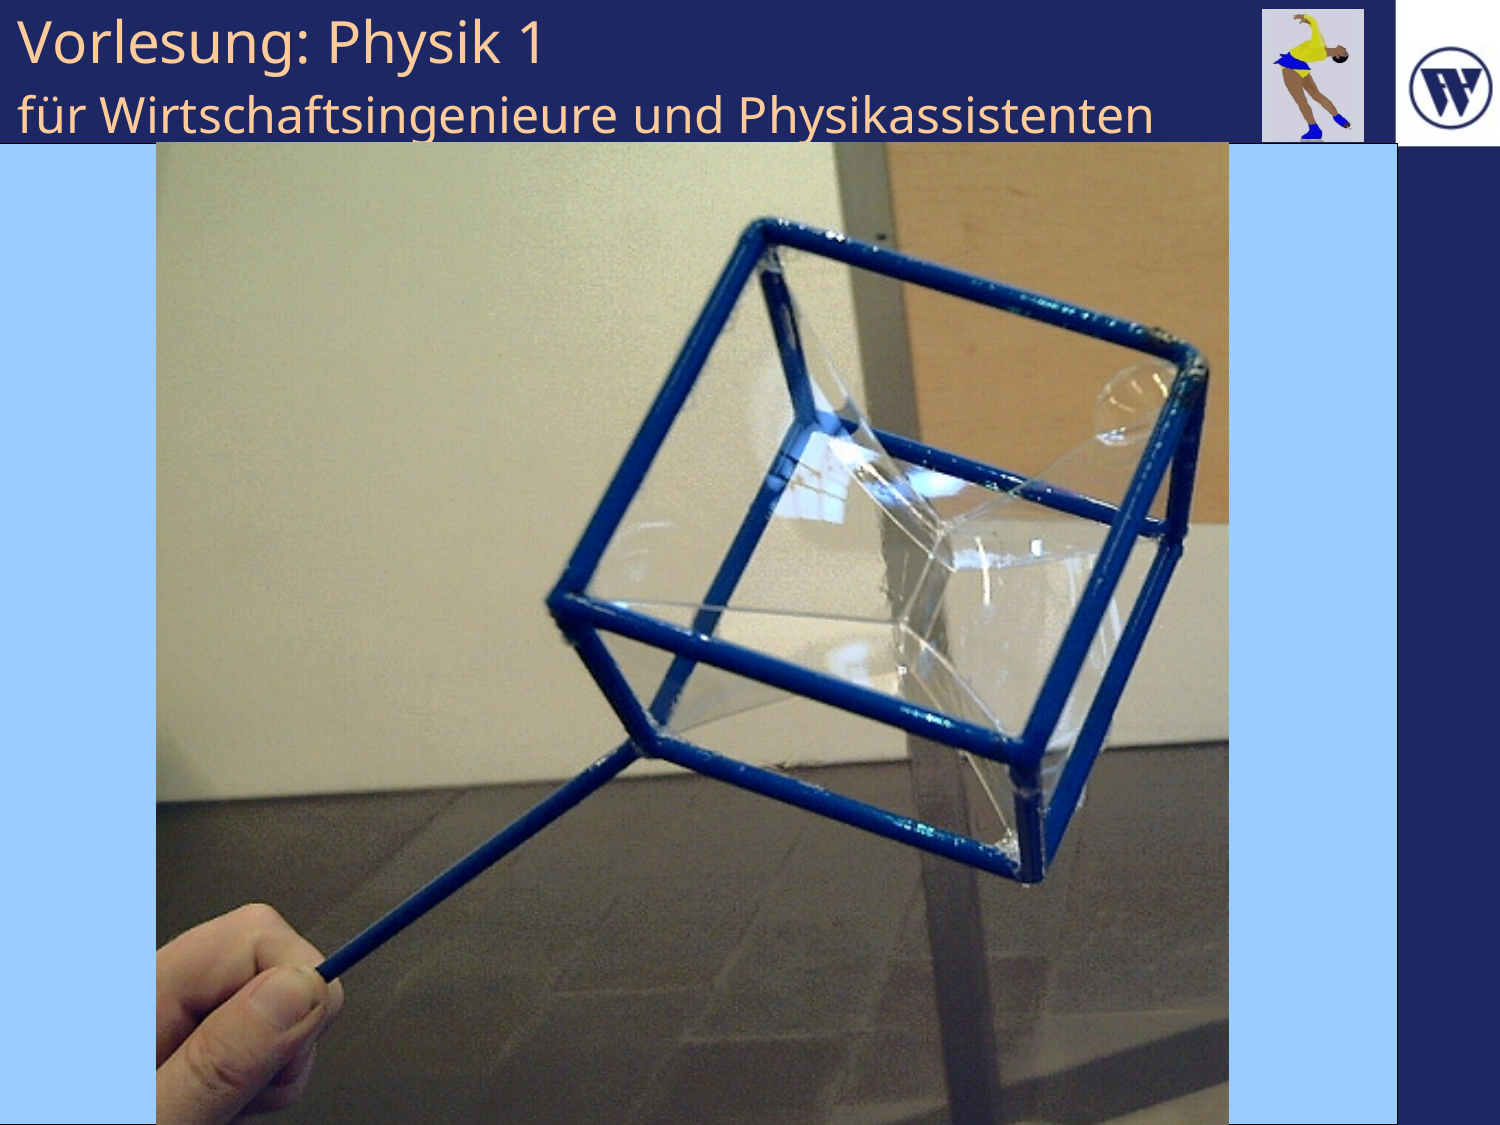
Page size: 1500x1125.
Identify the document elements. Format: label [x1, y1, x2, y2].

text_box [0, 143, 156, 1125]
picture [0, 0, 1500, 1125]
text_box [1229, 143, 1398, 1125]
